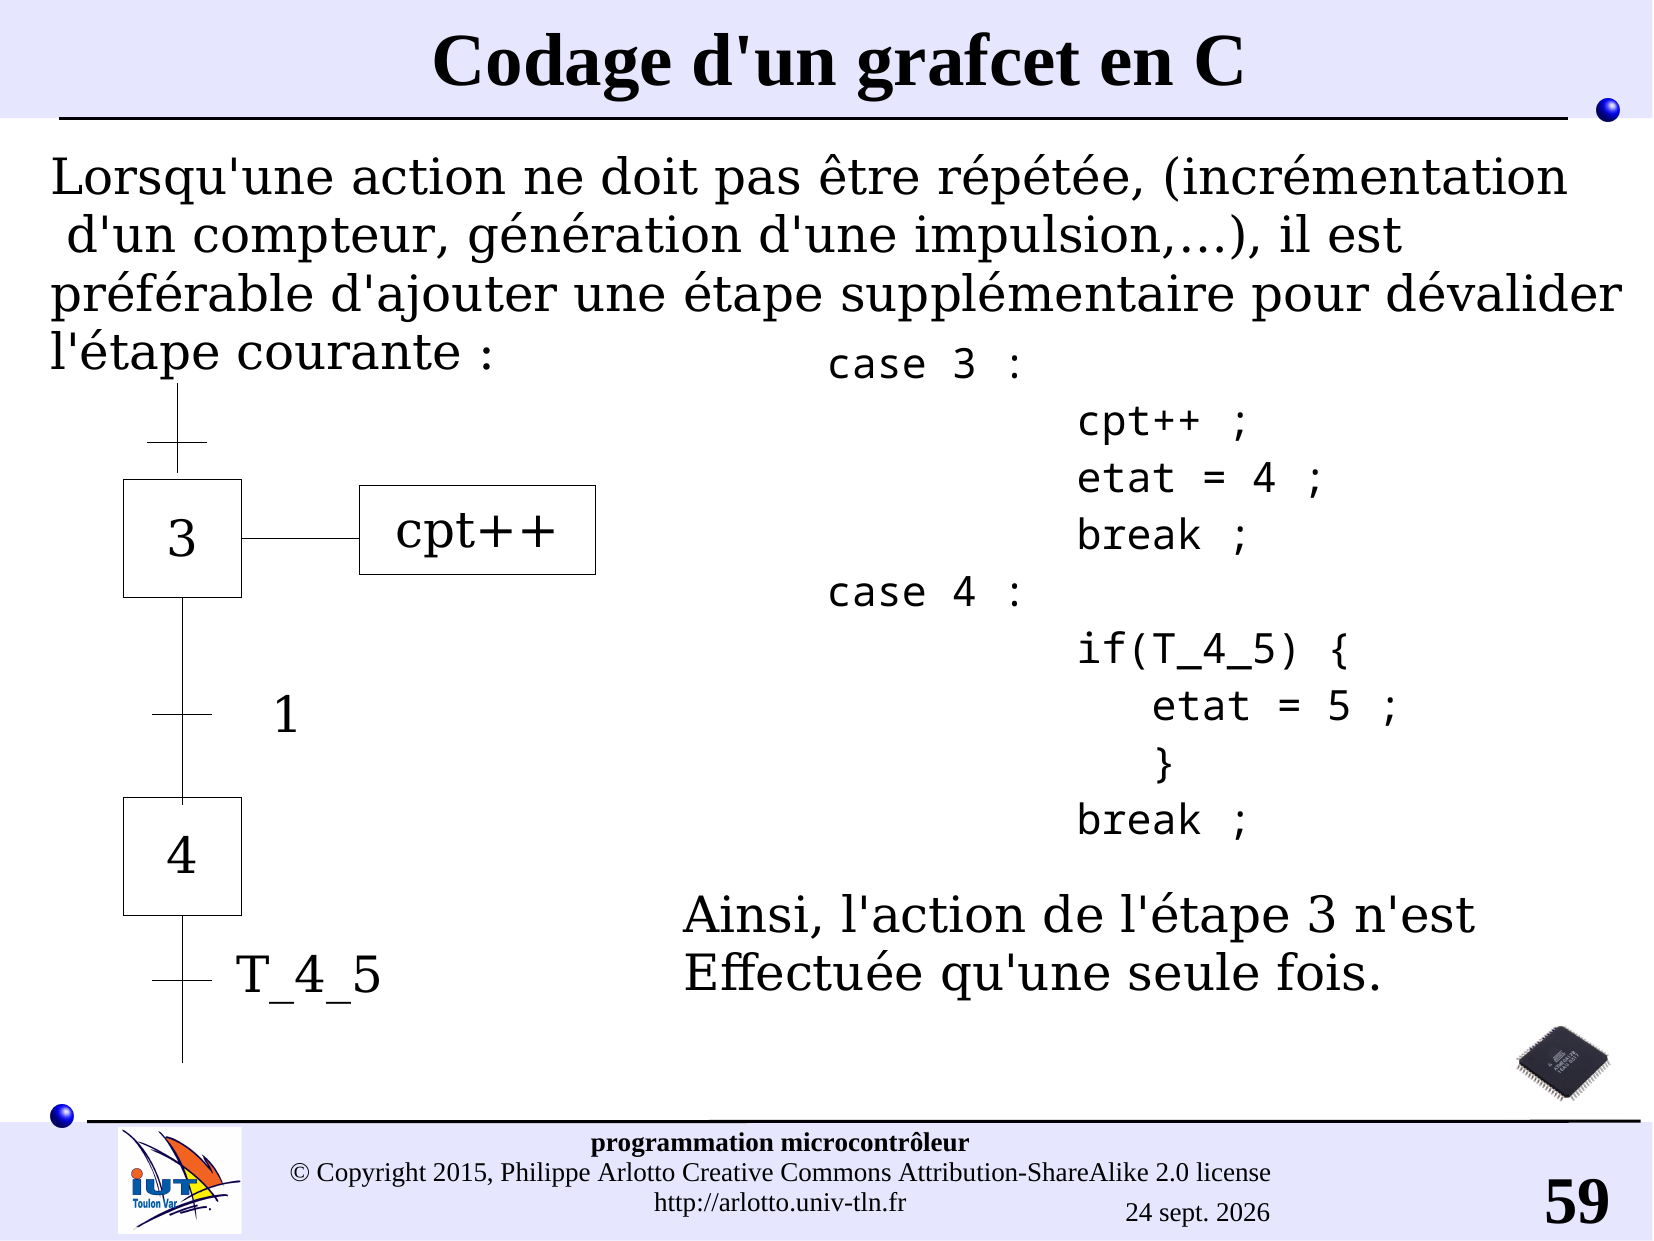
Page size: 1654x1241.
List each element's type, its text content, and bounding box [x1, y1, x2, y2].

text_box Lorsqu'une action ne doit pas être répétée, (incrémentation d'un compteur, génération d'une impulsion,…), il est préférable d'ajouter une étape supplémentaire pour dévalider l'étape courante : [50, 147, 1625, 382]
text_box 1 [271, 686, 303, 745]
title Codage d'un grafcet en C [95, 11, 1585, 110]
text_box case 3 : cpt++ ; etat = 4 ; break ; case 4 : if(T_4_5) { etat = 5 ; } break ; [826, 369, 1560, 811]
picture [1505, 1003, 1625, 1119]
text_box 3 [123, 479, 242, 598]
text_box cpt++ [359, 485, 596, 575]
text_box T_4_5 [236, 945, 384, 1004]
text_box 4 [123, 797, 242, 916]
text_box Ainsi, l'action de l'étape 3 n'est Effectuée qu'une seule fois. [683, 885, 1477, 1003]
